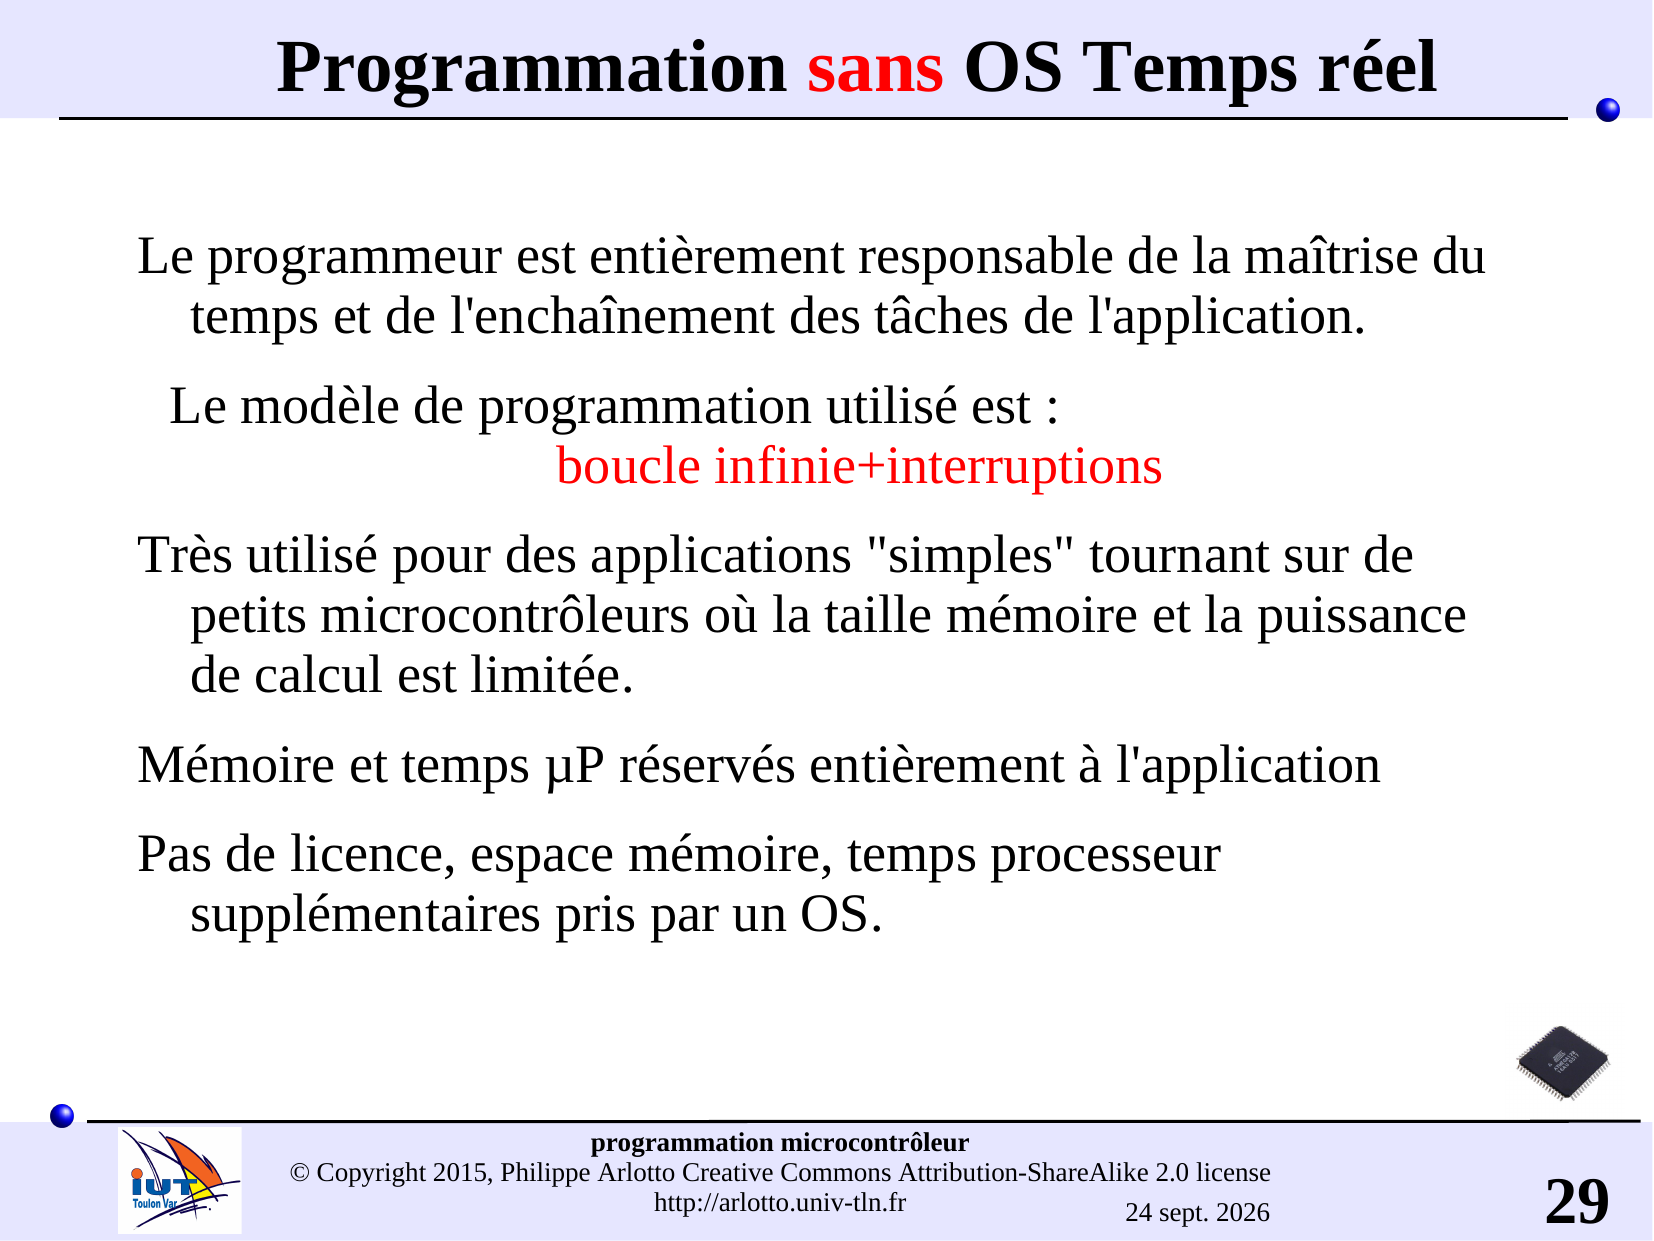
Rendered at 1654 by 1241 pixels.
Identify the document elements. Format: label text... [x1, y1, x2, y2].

list Le programmeur est entièrement responsable de la maîtrise du temps et de l'enchaînement des tâches de l'application. Le modèle de programmation utilisé est : boucle infinie+interruptions Très utilisé pour des applications "simples" tournant sur de petits microcontrôleurs où la taille mémoire et la puissance de calcul est limitée. Mémoire et temps µP réservés entièrement à l'application Pas de licence, espace mémoire, temps processeur supplémentaires pris par un OS. [119, 225, 1531, 999]
picture [1505, 1003, 1625, 1119]
title Programmation sans OS Temps réel [95, 17, 1585, 116]
